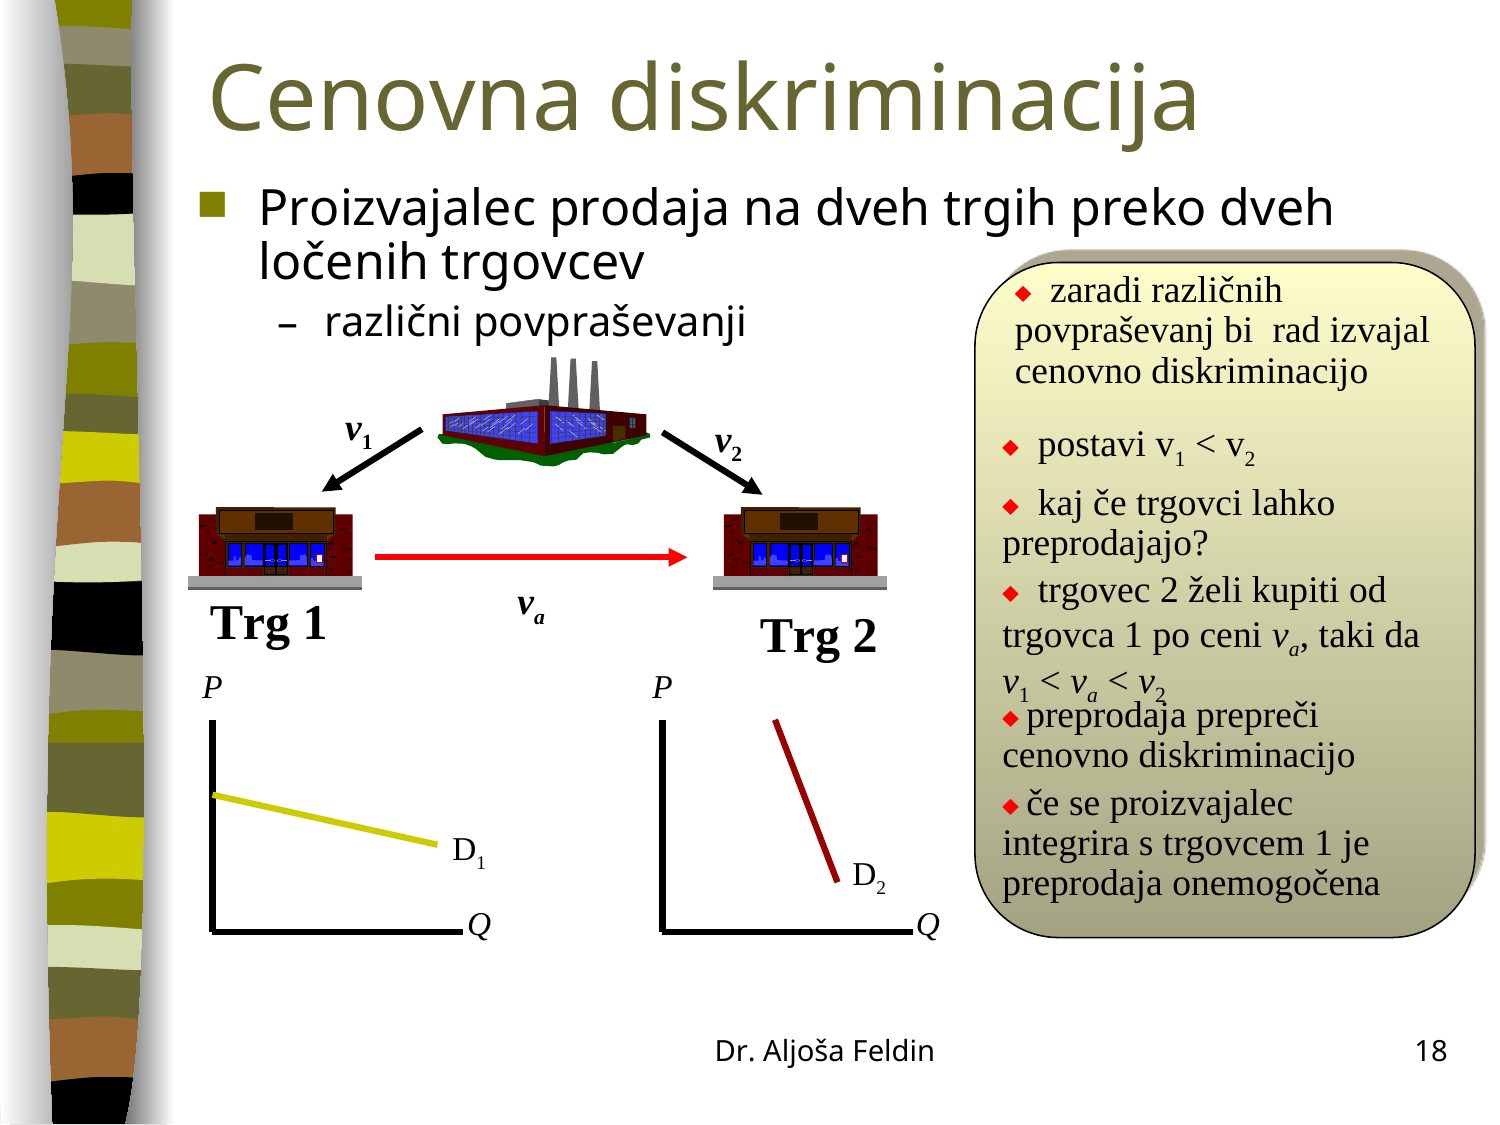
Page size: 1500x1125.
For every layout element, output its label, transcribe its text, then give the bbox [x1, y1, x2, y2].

text_box P [187, 657, 251, 713]
text_box trgovec 2 želi kupiti od trgovca 1 po ceni va, taki da v1 < va < v2 [987, 562, 1438, 687]
text_box D1 [437, 819, 513, 881]
text_box kaj če trgovci lahko preprodajajo? [987, 474, 1438, 562]
text_box [974, 287, 1476, 938]
text_box Trg 1 [150, 582, 388, 658]
text_box Q [901, 894, 989, 951]
text_box Trg 2 [699, 594, 938, 671]
picture [437, 357, 651, 467]
text_box  če se proizvajalec integrira s trgovcem 1 je preprodaja onemogočena [987, 774, 1438, 912]
text_box P [637, 657, 701, 713]
picture [187, 507, 363, 582]
list Proizvajalec prodaja na dveh trgih preko dveh ločenih trgovcev različni povpraševanji [187, 174, 1463, 307]
text_box Dr. Aljoša Feldin [587, 1025, 1063, 1101]
title Cenovna diskriminacija [192, 0, 1468, 188]
text_box D2 [837, 844, 938, 906]
text_box <number> [1149, 1025, 1463, 1101]
chart [712, 507, 888, 590]
text_box Q [452, 894, 540, 951]
text_box v2 [699, 407, 776, 474]
text_box va [462, 569, 601, 637]
text_box postavi v1 < v2 [987, 412, 1438, 474]
text_box v1 [312, 394, 388, 462]
text_box zaradi različnih povpraševanj birad izvajal cenovno diskriminacijo [999, 262, 1451, 400]
text_box  preprodaja prepreči cenovno diskriminacijo [987, 687, 1438, 774]
